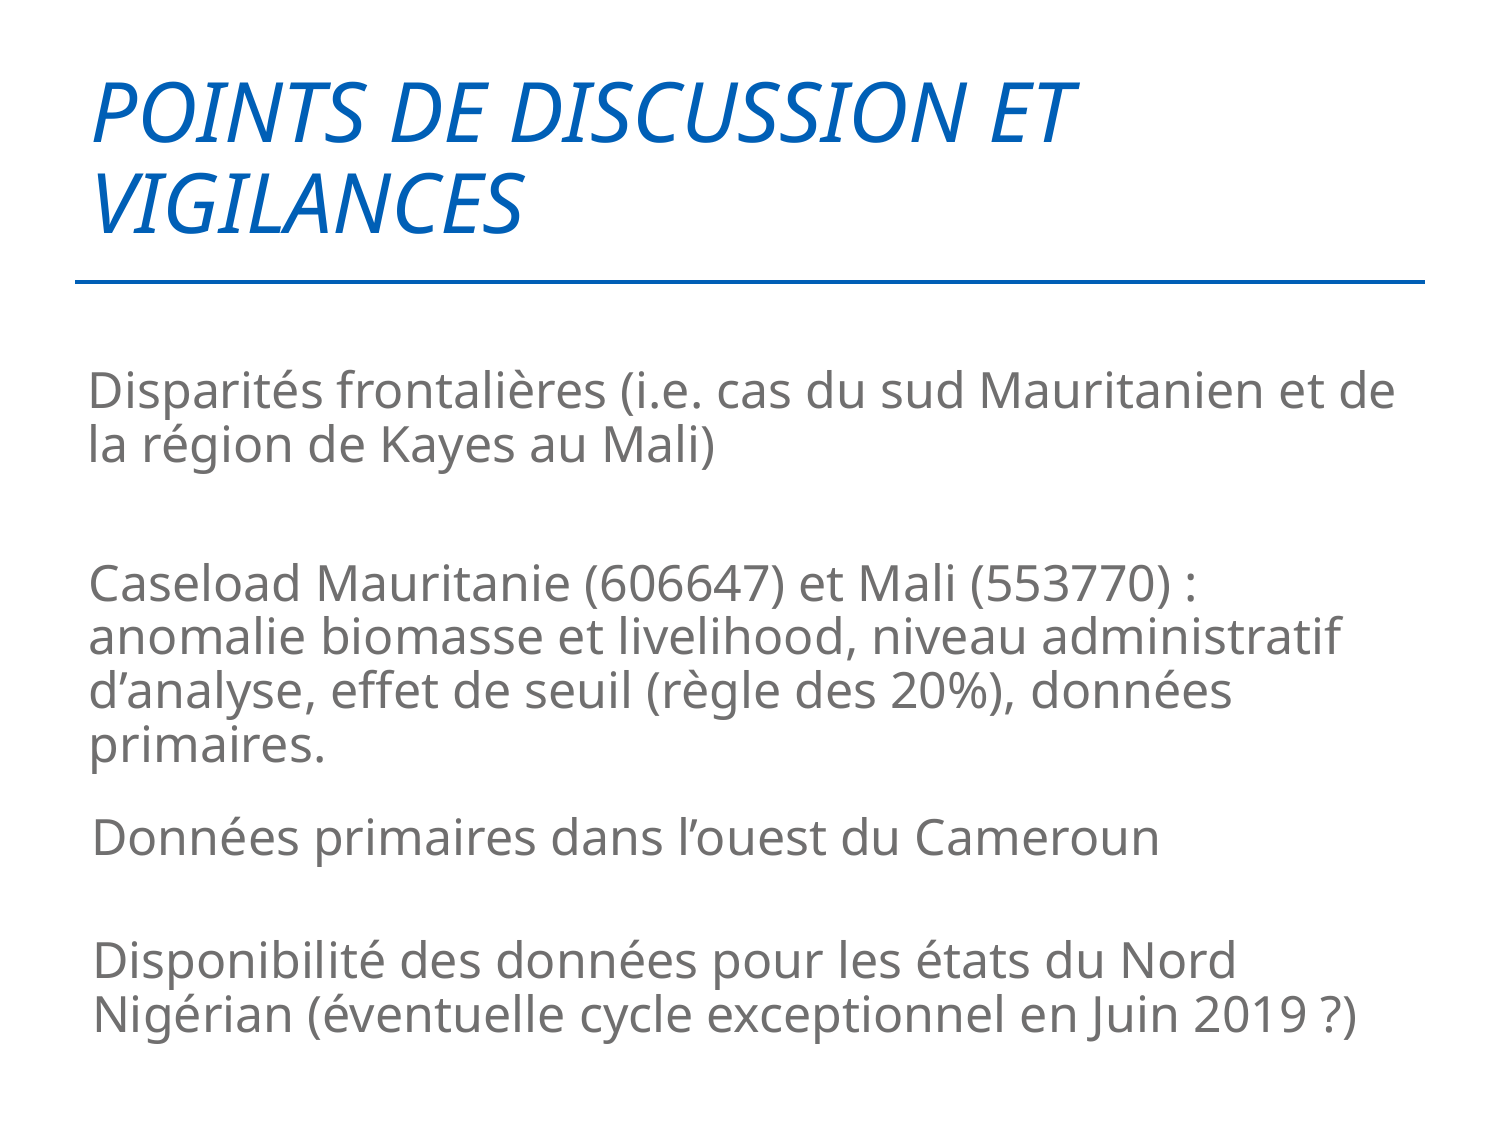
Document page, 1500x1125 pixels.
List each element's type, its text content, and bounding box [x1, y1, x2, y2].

text_box Données primaires dans l’ouest du Cameroun [76, 804, 1427, 898]
text_box Disponibilité des données pour les états du Nord Nigérian (éventuelle cycle exceptionnel en Juin 2019 ?) [77, 927, 1428, 1048]
title Points de discussion et vigilances [75, 59, 1426, 278]
text_box Caseload Mauritanie (606647) et Mali (553770) : anomalie biomasse et livelihood, niveau administratif d’analyse, effet de seuil (règle des 20%), données primaires. [73, 550, 1424, 731]
text_box Disparités frontalières (i.e. cas du sud Mauritanien et de la région de Kayes au Mali) [72, 357, 1423, 495]
